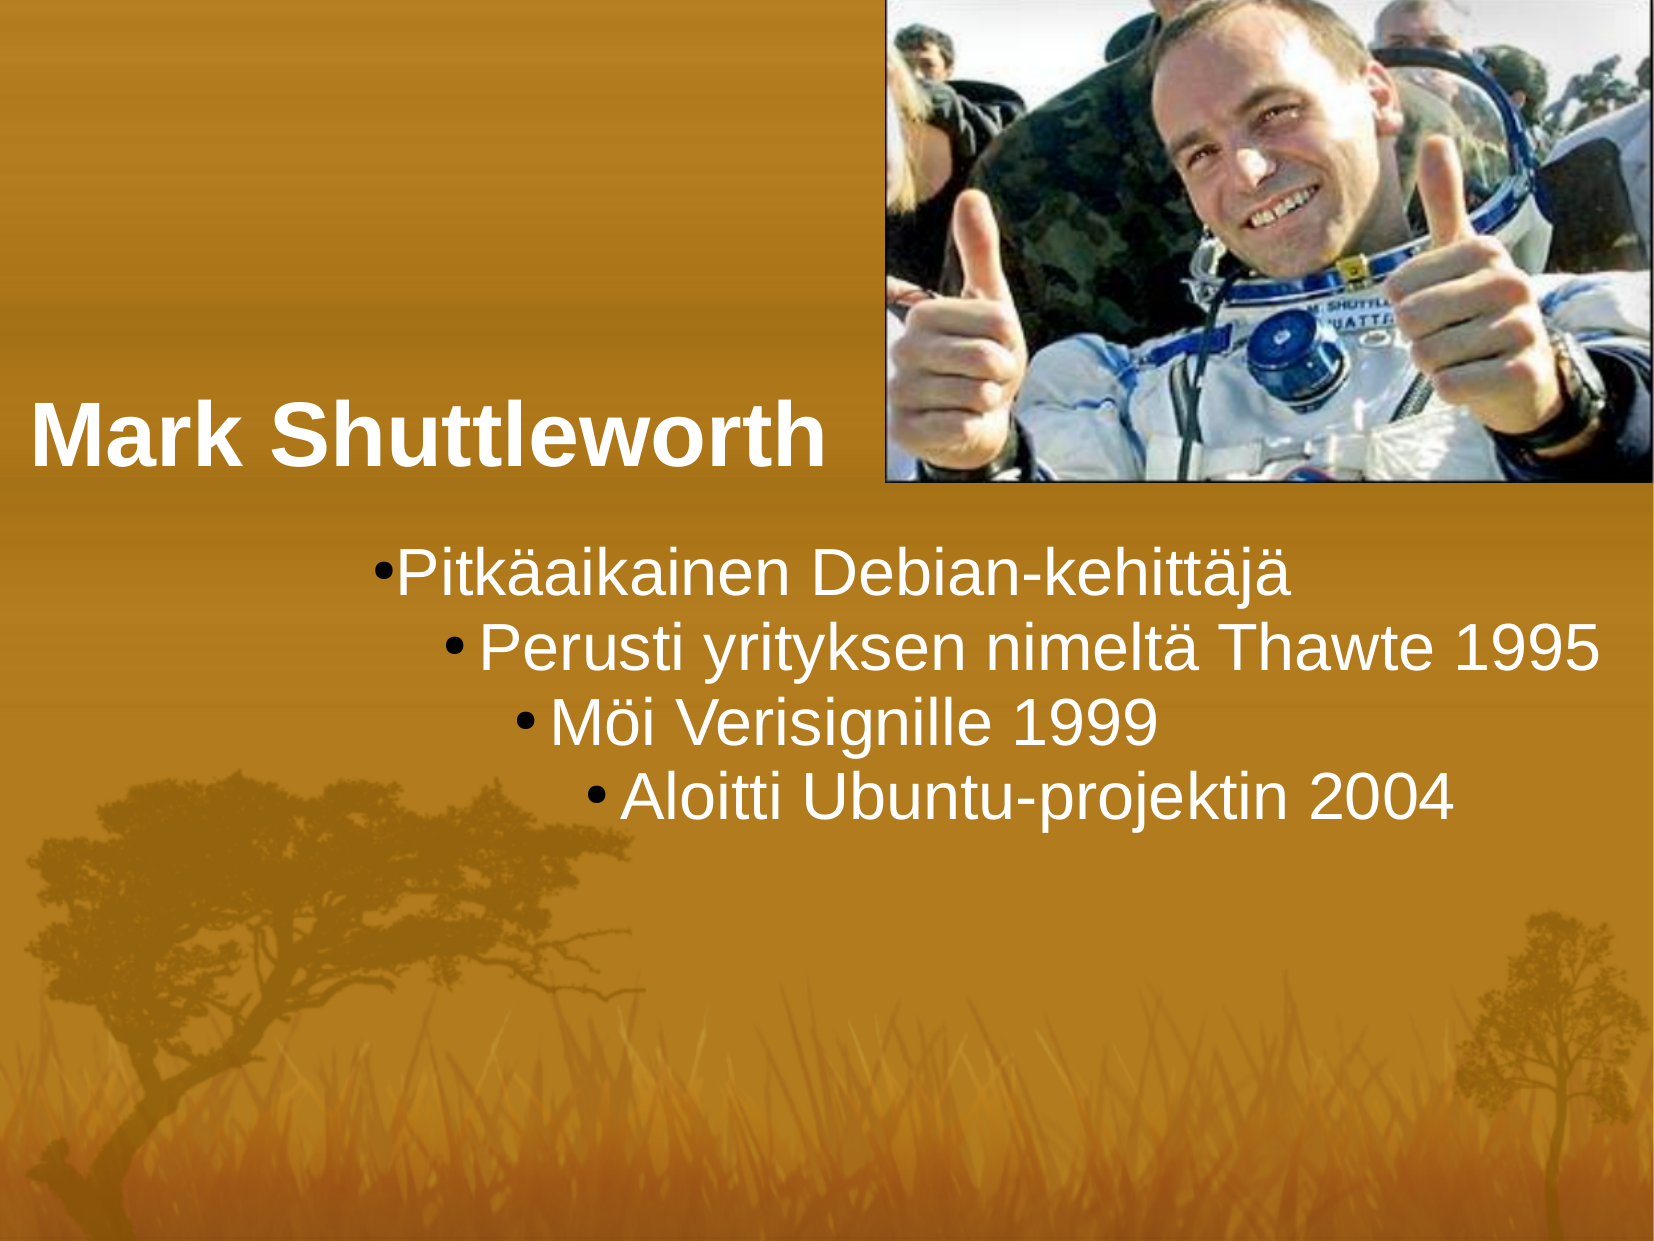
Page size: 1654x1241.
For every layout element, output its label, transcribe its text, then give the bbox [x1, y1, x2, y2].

subtitle Pitkäaikainen Debian-kehittäjä Perusti yrityksen nimeltä Thawte 1995 Möi Verisignille 1999 Aloitti Ubuntu-projektin 2004 [372, 535, 1625, 945]
text_box Mark Shuttleworth [29, 383, 1123, 487]
picture [0, 0, 1654, 1241]
